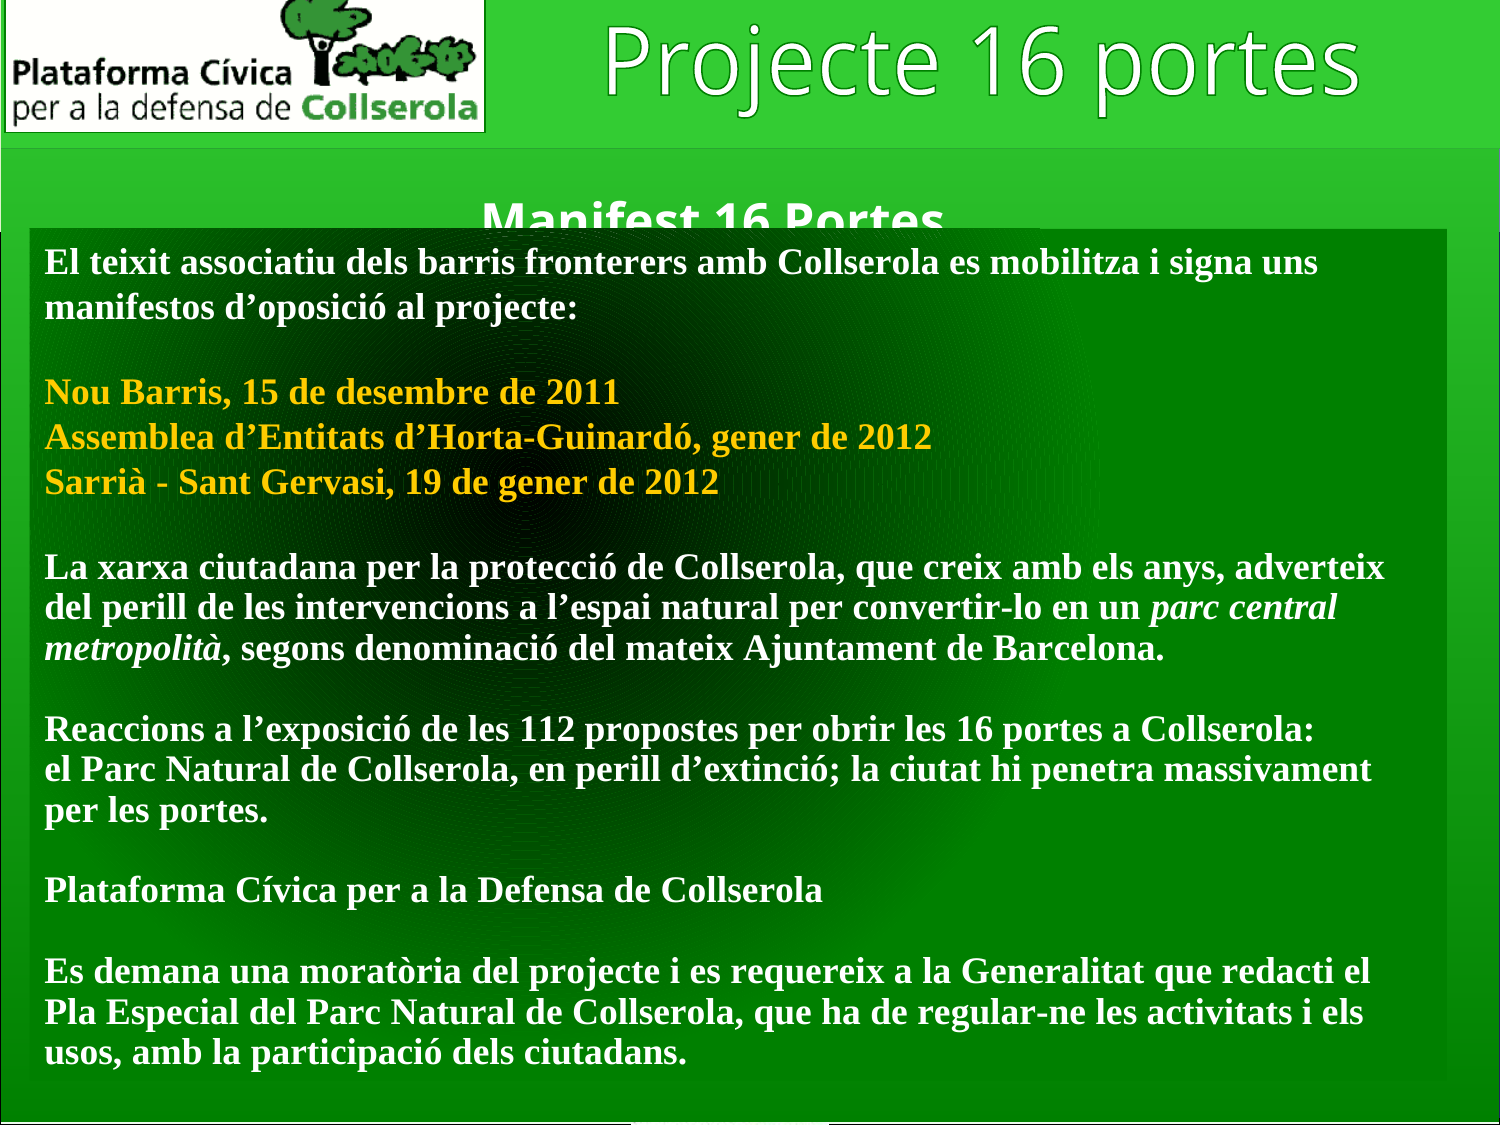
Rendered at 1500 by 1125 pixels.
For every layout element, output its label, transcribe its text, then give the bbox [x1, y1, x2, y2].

text_box Projecte 16 portes [896, 42, 938, 96]
title Manifest 16 Portes [442, 147, 1152, 228]
text_box Projecte 16 portes [1273, 42, 1315, 96]
text_box Projecte 16 portes [737, 43, 759, 118]
text_box Projecte 16 portes [661, 42, 690, 96]
text_box Projecte 16 portes [693, 42, 739, 96]
text_box Projecte 16 portes [1324, 42, 1359, 96]
text_box Projecte 16 portes [1238, 31, 1268, 96]
text_box Projecte 16 portes [770, 42, 812, 96]
text_box Projecte 16 portes [1098, 42, 1141, 118]
text_box [1, 0, 1500, 1122]
text_box Projecte 16 portes [1150, 42, 1195, 96]
picture [5, 0, 485, 132]
text_box El teixit associatiu dels barris fronterers amb Collserola es mobilitza i signa uns manifestos d’oposició al projecte: Nou Barris, 15 de desembre de 2011 Assemblea d’Entitats d’Horta-Guinardó, gener de 2012 Sarrià - Sant Gervasi, 19 de gener de 2012 La xarxa ciutadana per la protecció de Collserola, que creix amb els anys, adverteix del perill de les intervencions a l’espai natural per convertir-lo en un parc central metropolità, segons denominació del mateix Ajuntament de Barcelona. Reaccions a l’exposició de les 112 propostes per obrir les 16 portes a Collserola: el Parc Natural de Collserola, en perill d’extinció; la ciutat hi penetra massivament per les portes. Plataforma Cívica per a la Defensa de Collserola Es demana una moratòria del projecte i es requereix a la Generalitat que redacti el Pla Especial del Parc Natural de Collserola, que ha de regular-ne les activitats i els usos, amb la participació dels ciutadans. [29, 228, 1447, 1081]
text_box Projecte 16 portes [1021, 25, 1064, 96]
picture [0, 0, 1500, 1125]
text_box Projecte 16 portes [821, 42, 857, 96]
text_box Projecte 16 portes [1207, 42, 1236, 96]
text_box Projecte 16 portes [608, 26, 650, 96]
text_box Projecte 16 portes [860, 31, 890, 96]
text_box Projecte 16 portes [973, 26, 998, 96]
